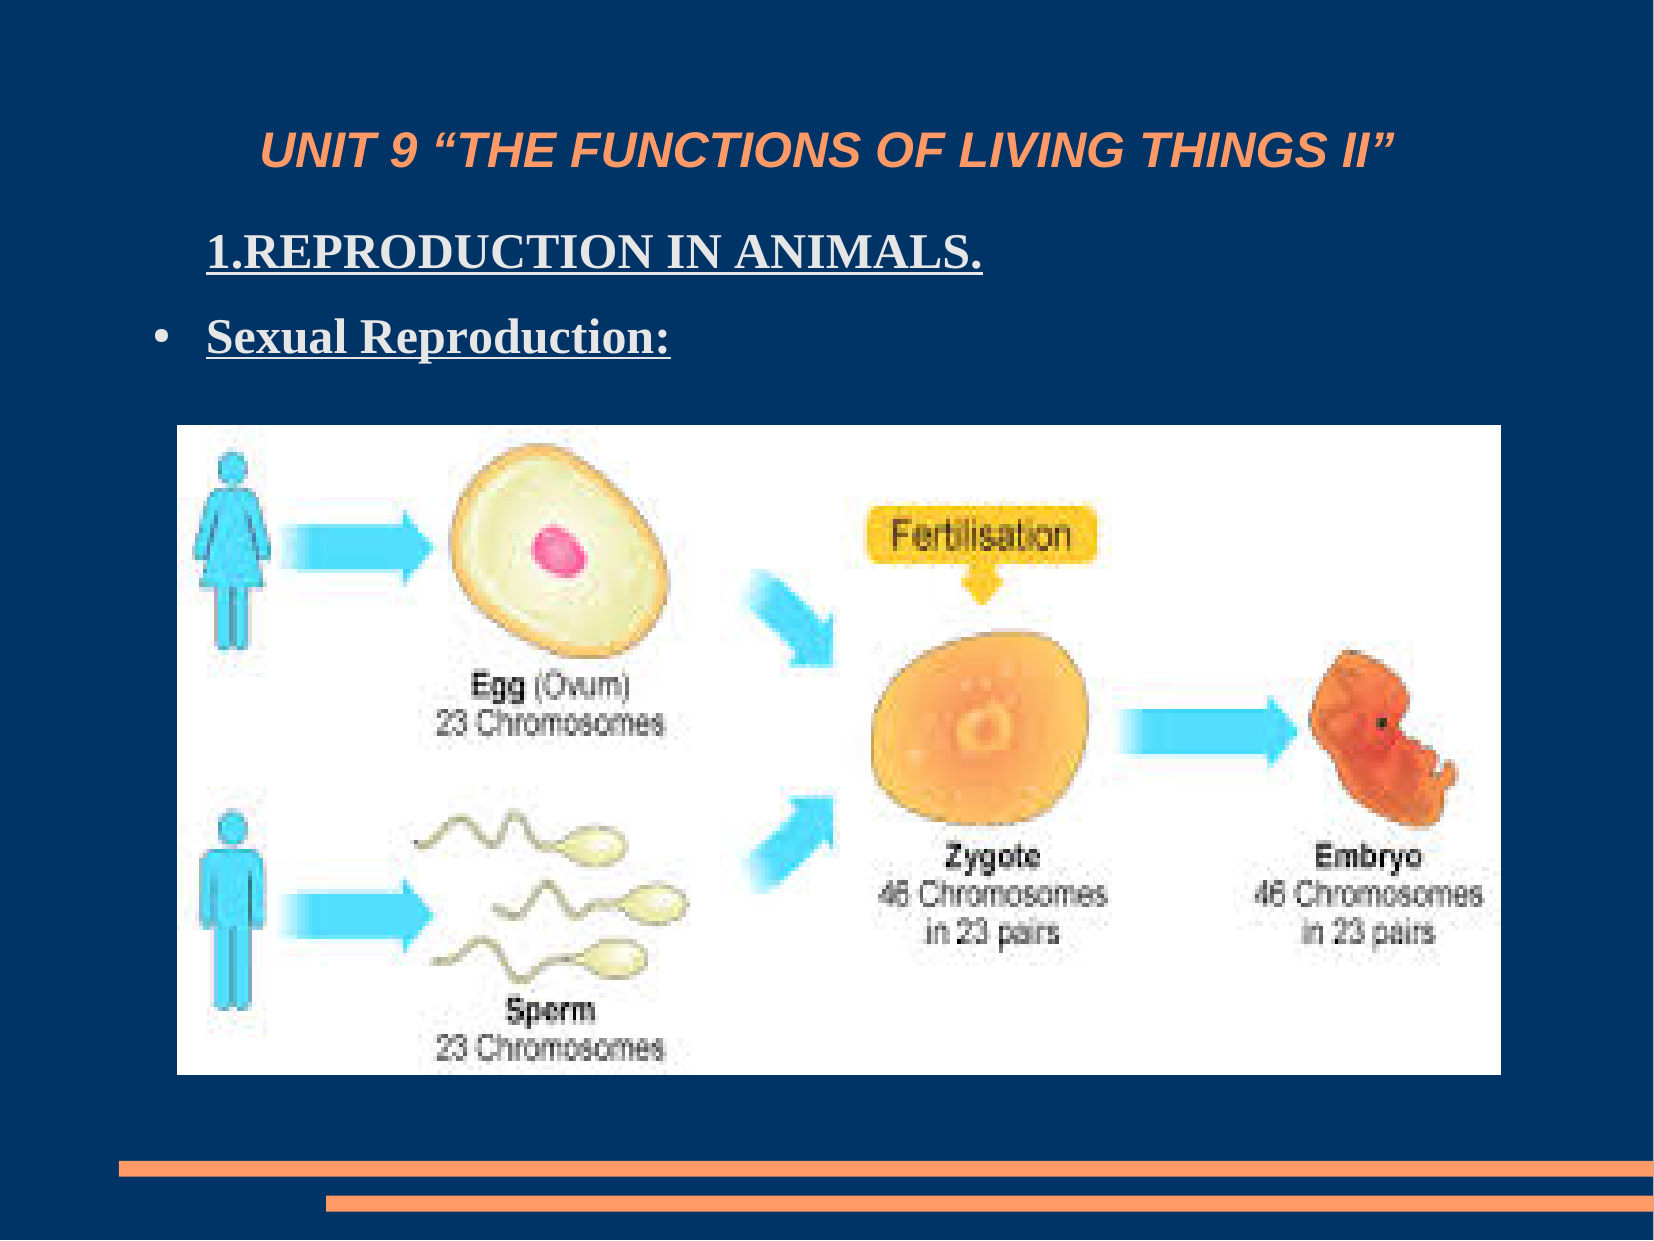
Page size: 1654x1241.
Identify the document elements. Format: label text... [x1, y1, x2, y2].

title UNIT 9 “THE FUNCTIONS OF LIVING THINGS II” [121, 46, 1534, 254]
picture [177, 425, 1501, 1075]
list 1.REPRODUCTION IN ANIMALS. Sexual Reproduction: [134, 224, 1516, 1006]
